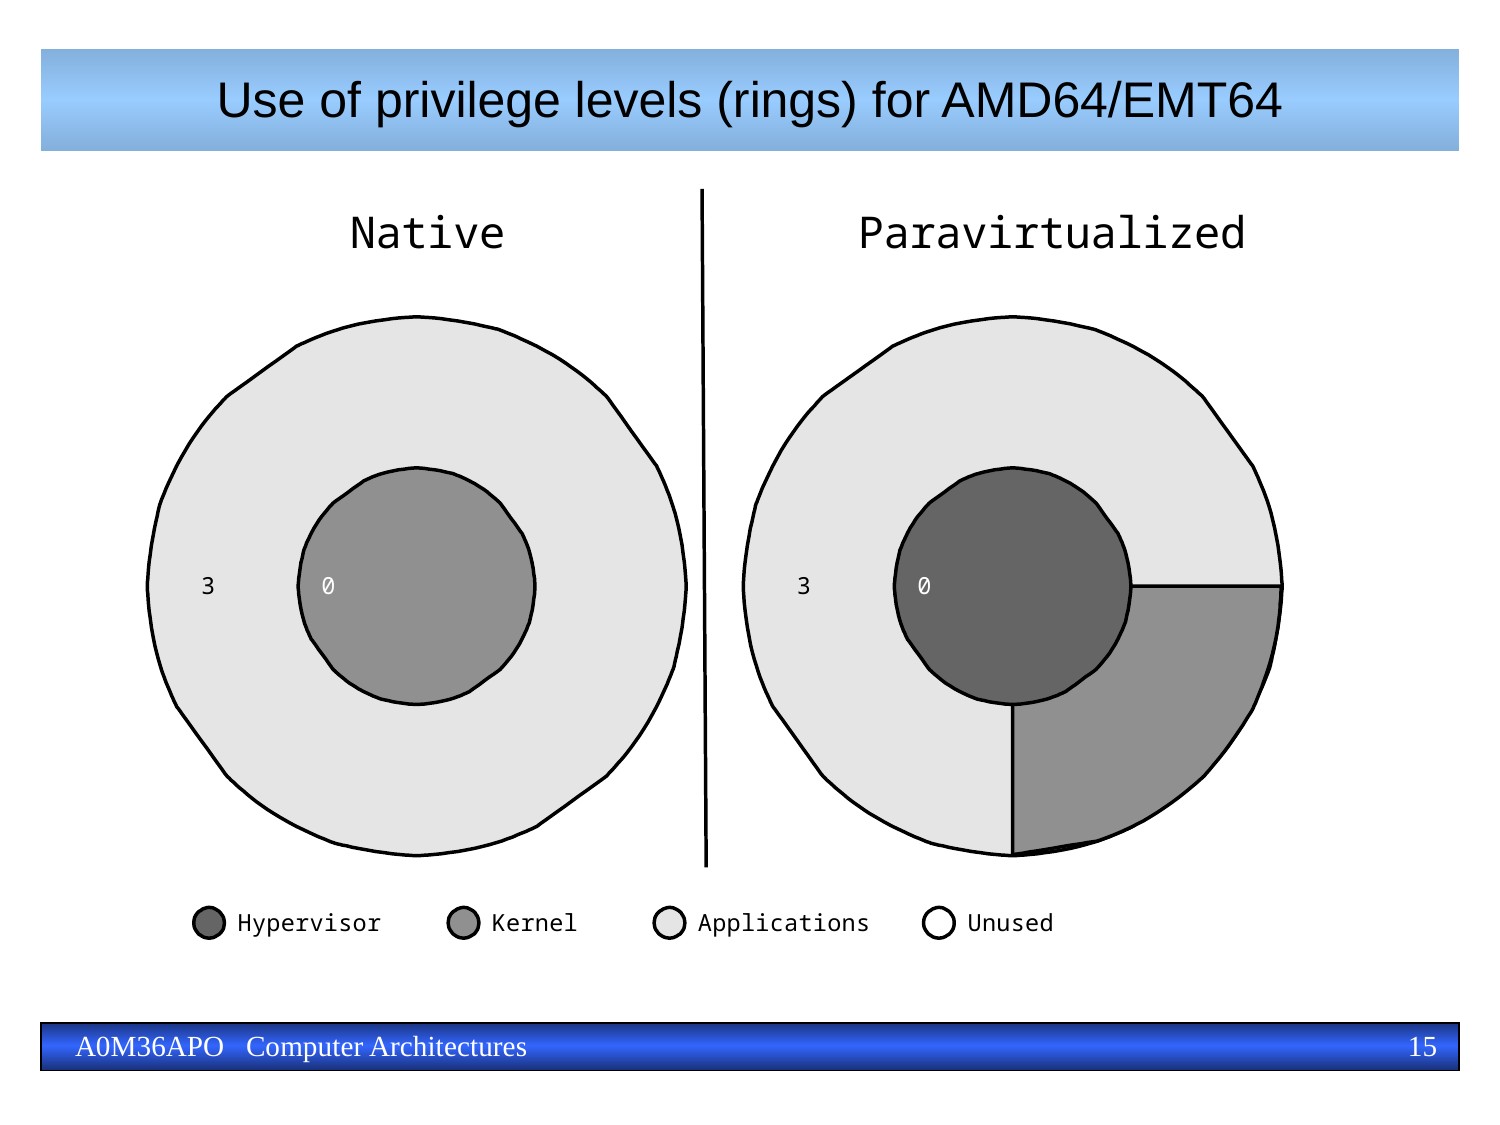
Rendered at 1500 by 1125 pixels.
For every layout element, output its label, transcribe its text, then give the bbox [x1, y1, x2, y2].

title Use of privilege levels (rings) for AMD64/EMT64 [41, 49, 1459, 151]
picture [133, 174, 1351, 955]
